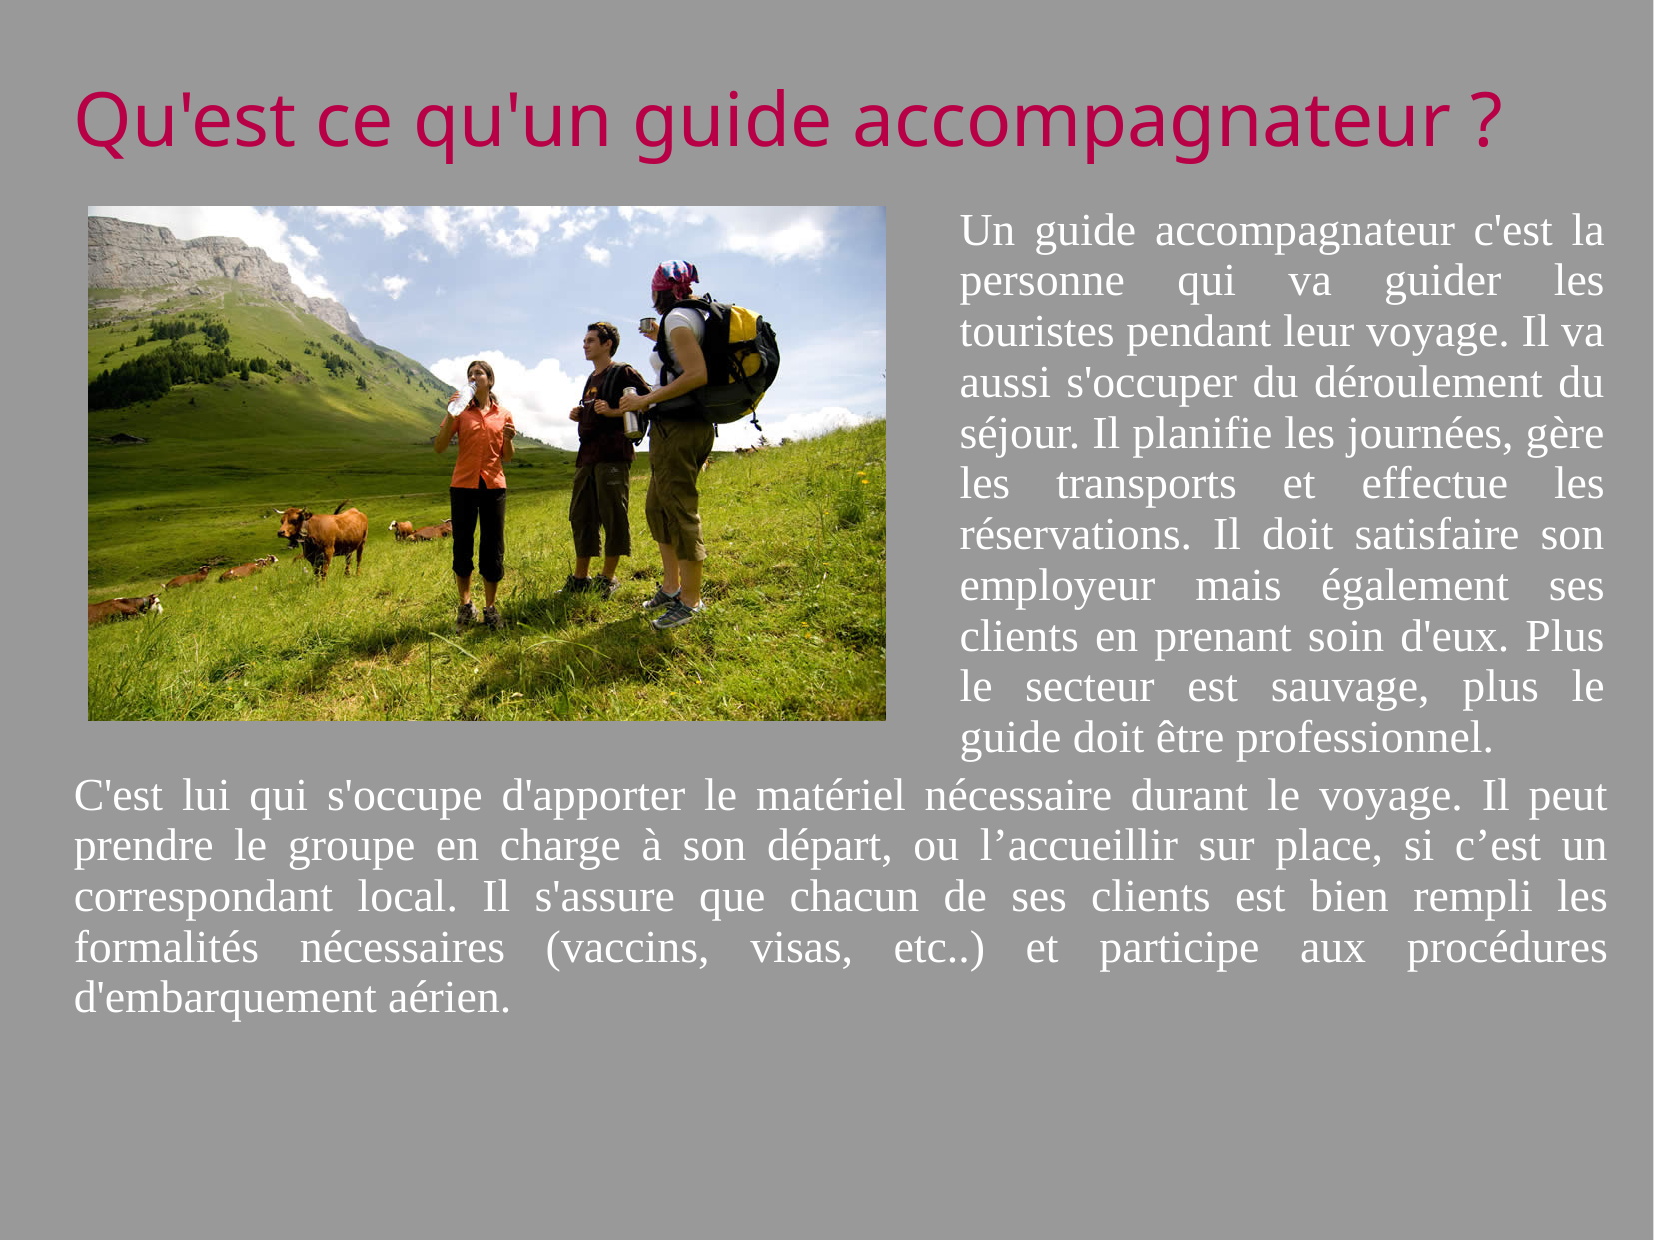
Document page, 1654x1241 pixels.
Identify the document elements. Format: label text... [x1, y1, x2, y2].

text_box C'est lui qui s'occupe d'apporter le matériel nécessaire durant le voyage. Il peut prendre le groupe en charge à son départ, ou l’accueillir sur place, si c’est un correspondant local. Il s'assure que chacun de ses clients est bien rempli les formalités nécessaires (vaccins, visas, etc..) et participe aux procédures d'embarquement aérien. [59, 761, 1625, 1083]
picture [88, 206, 886, 721]
text_box Un guide accompagnateur c'est la personne qui va guider les touristes pendant leur voyage. Il va aussi s'occuper du déroulement du séjour. Il planifie les journées, gère les transports et effectue les réservations. Il doit satisfaire son employeur mais également ses clients en prenant soin d'eux. Plus le secteur est sauvage, plus le guide doit être professionnel. [944, 197, 1620, 761]
text_box Qu'est ce qu'un guide accompagnateur ? [59, 59, 1565, 156]
